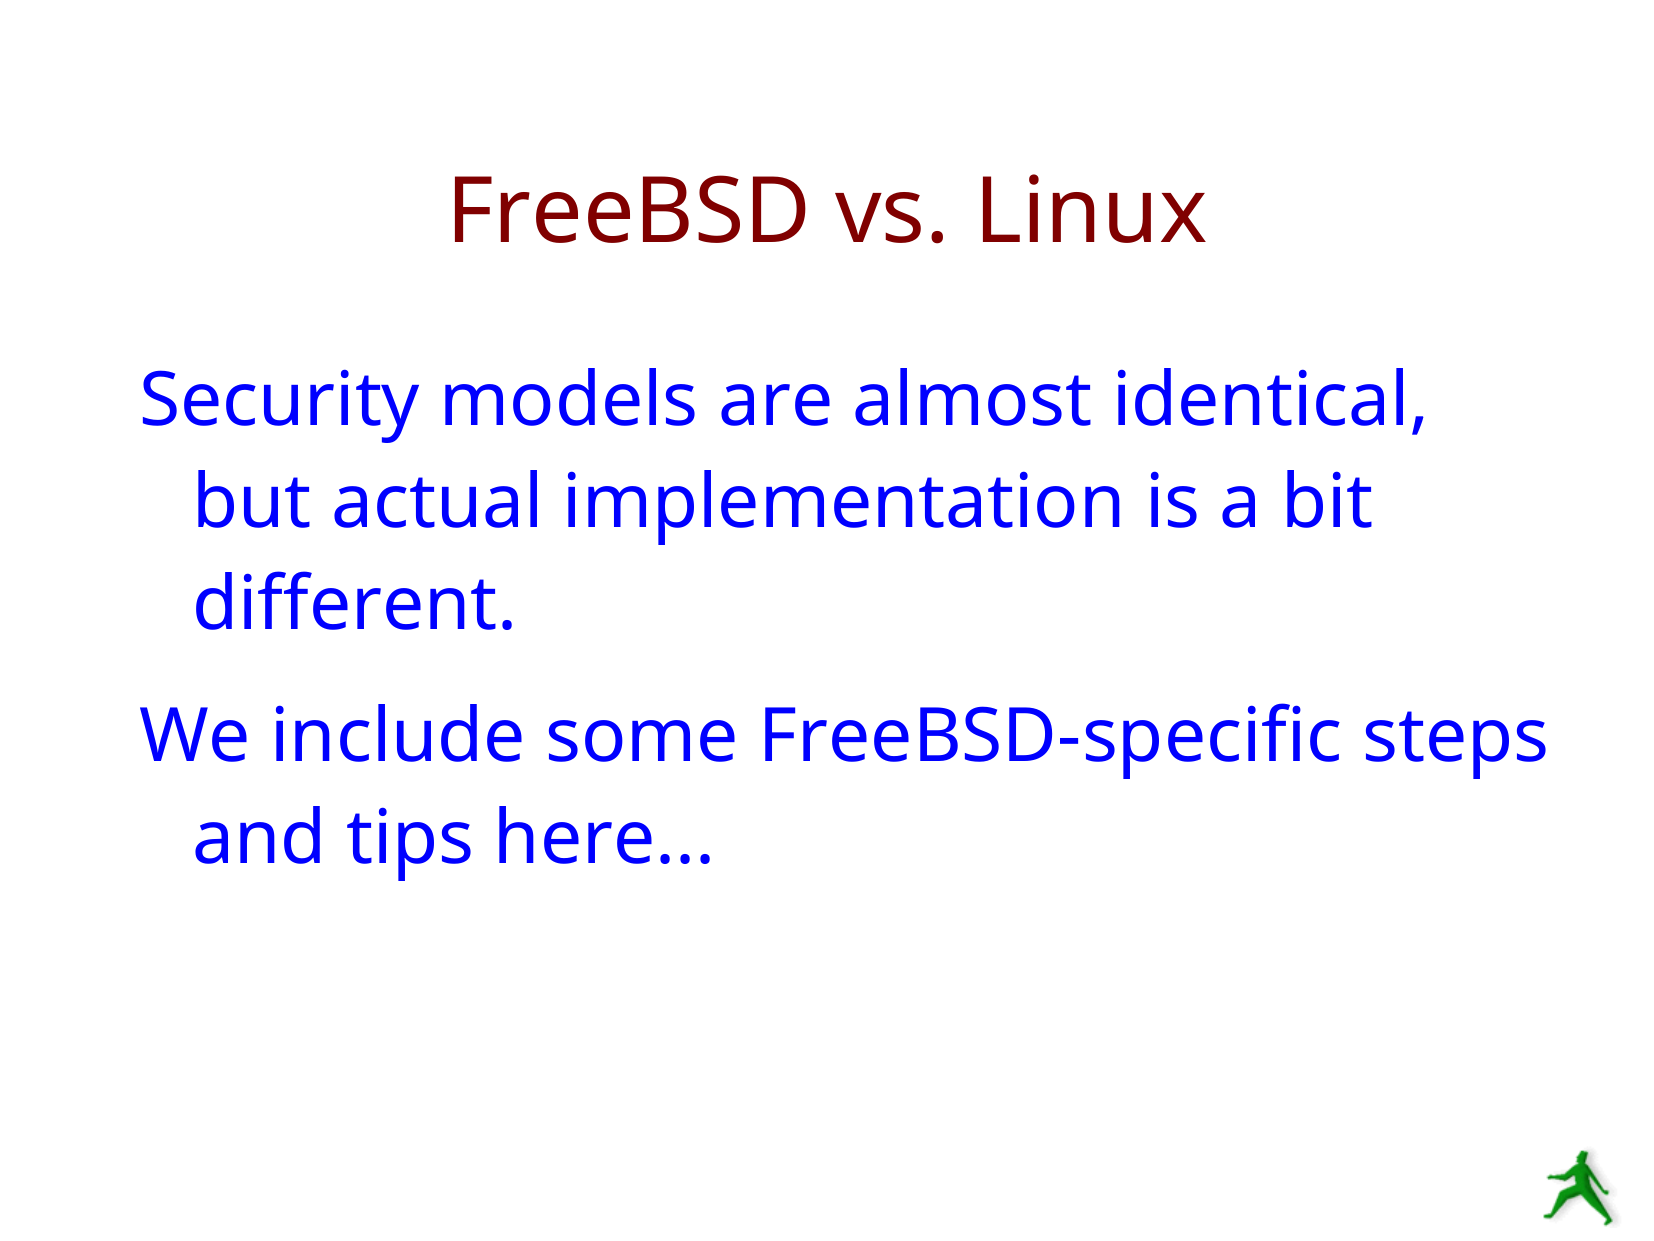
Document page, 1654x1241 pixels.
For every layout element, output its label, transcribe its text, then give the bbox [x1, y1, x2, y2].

list Security models are almost identical, but actual implementation is a bit different. We include some FreeBSD-specific steps and tips here... [121, 344, 1560, 1224]
picture [1541, 1135, 1633, 1228]
title FreeBSD vs. Linux [121, 102, 1533, 311]
